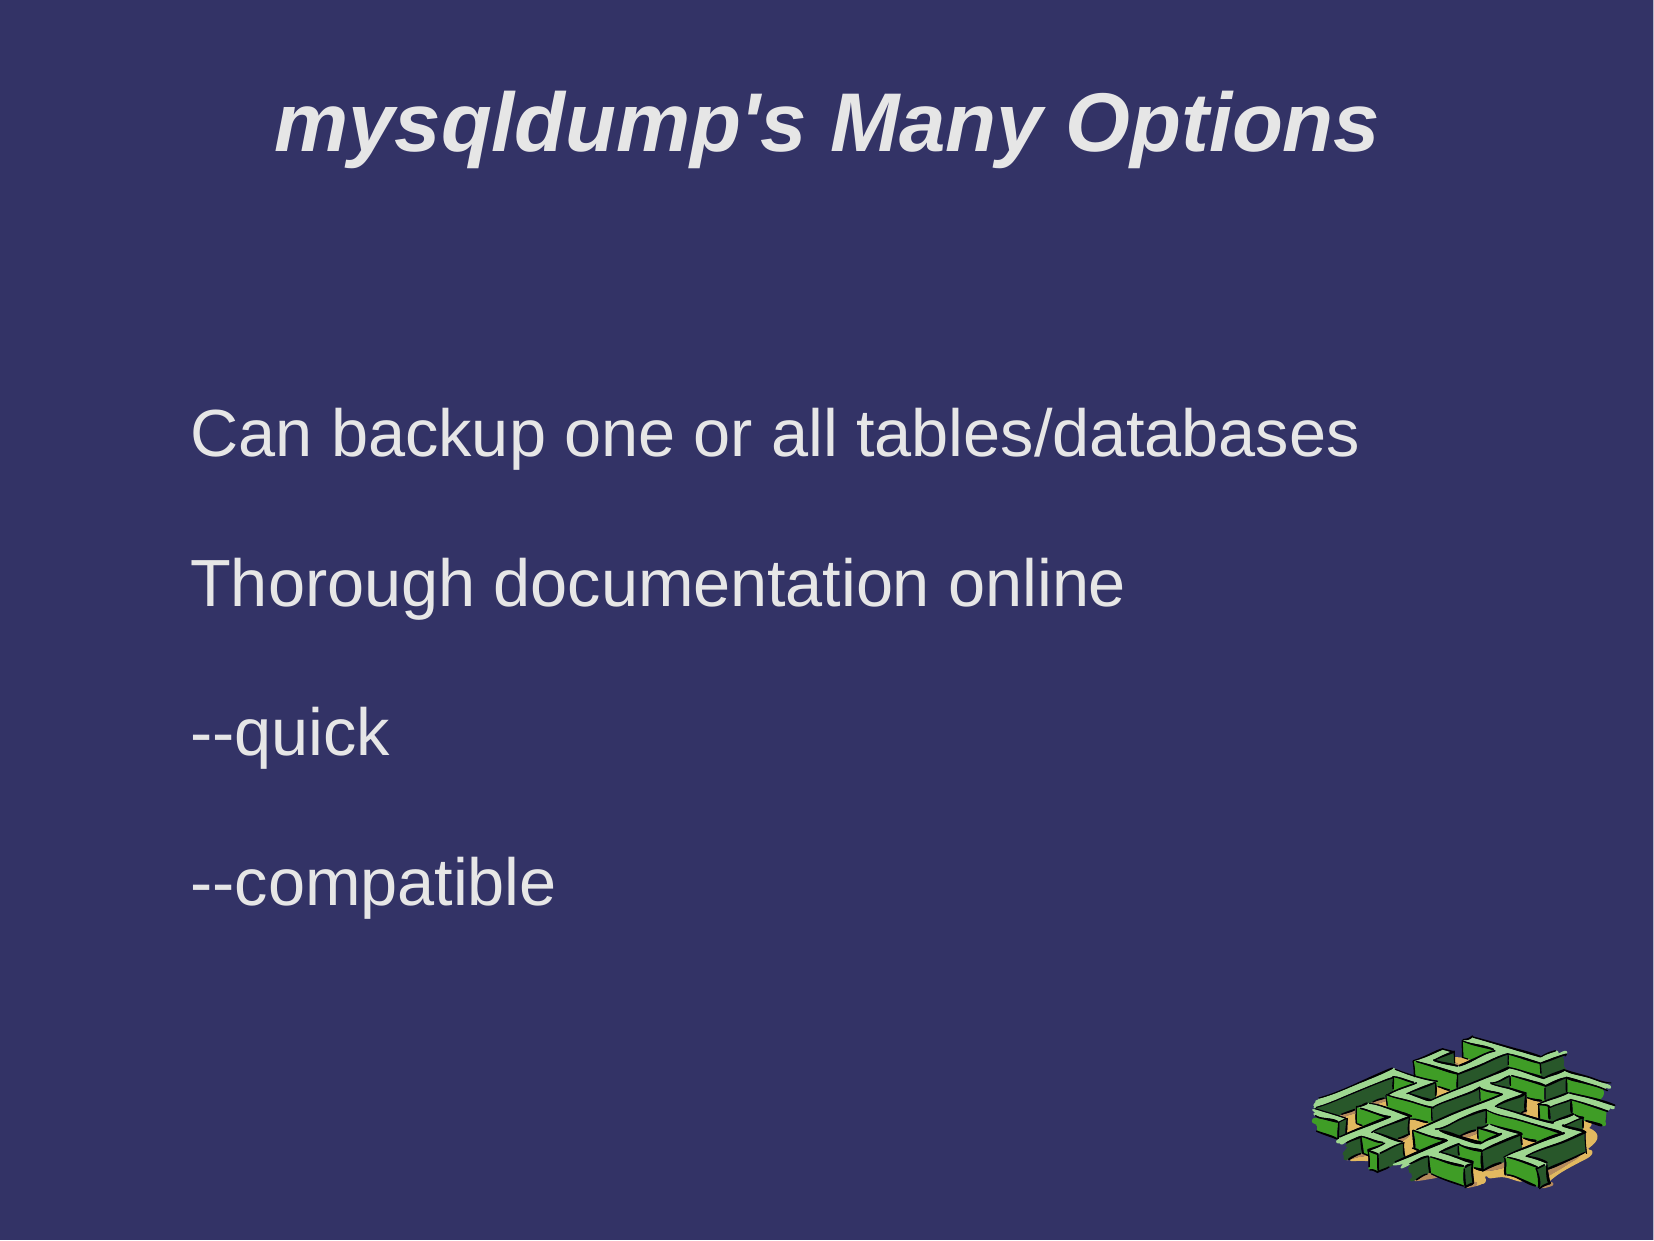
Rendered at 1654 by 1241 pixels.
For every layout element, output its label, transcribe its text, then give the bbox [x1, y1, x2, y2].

title mysqldump's Many Options [121, 19, 1534, 227]
list Can backup one or all tables/databases Thorough documentation online --quick --compatible [178, 246, 1570, 1029]
